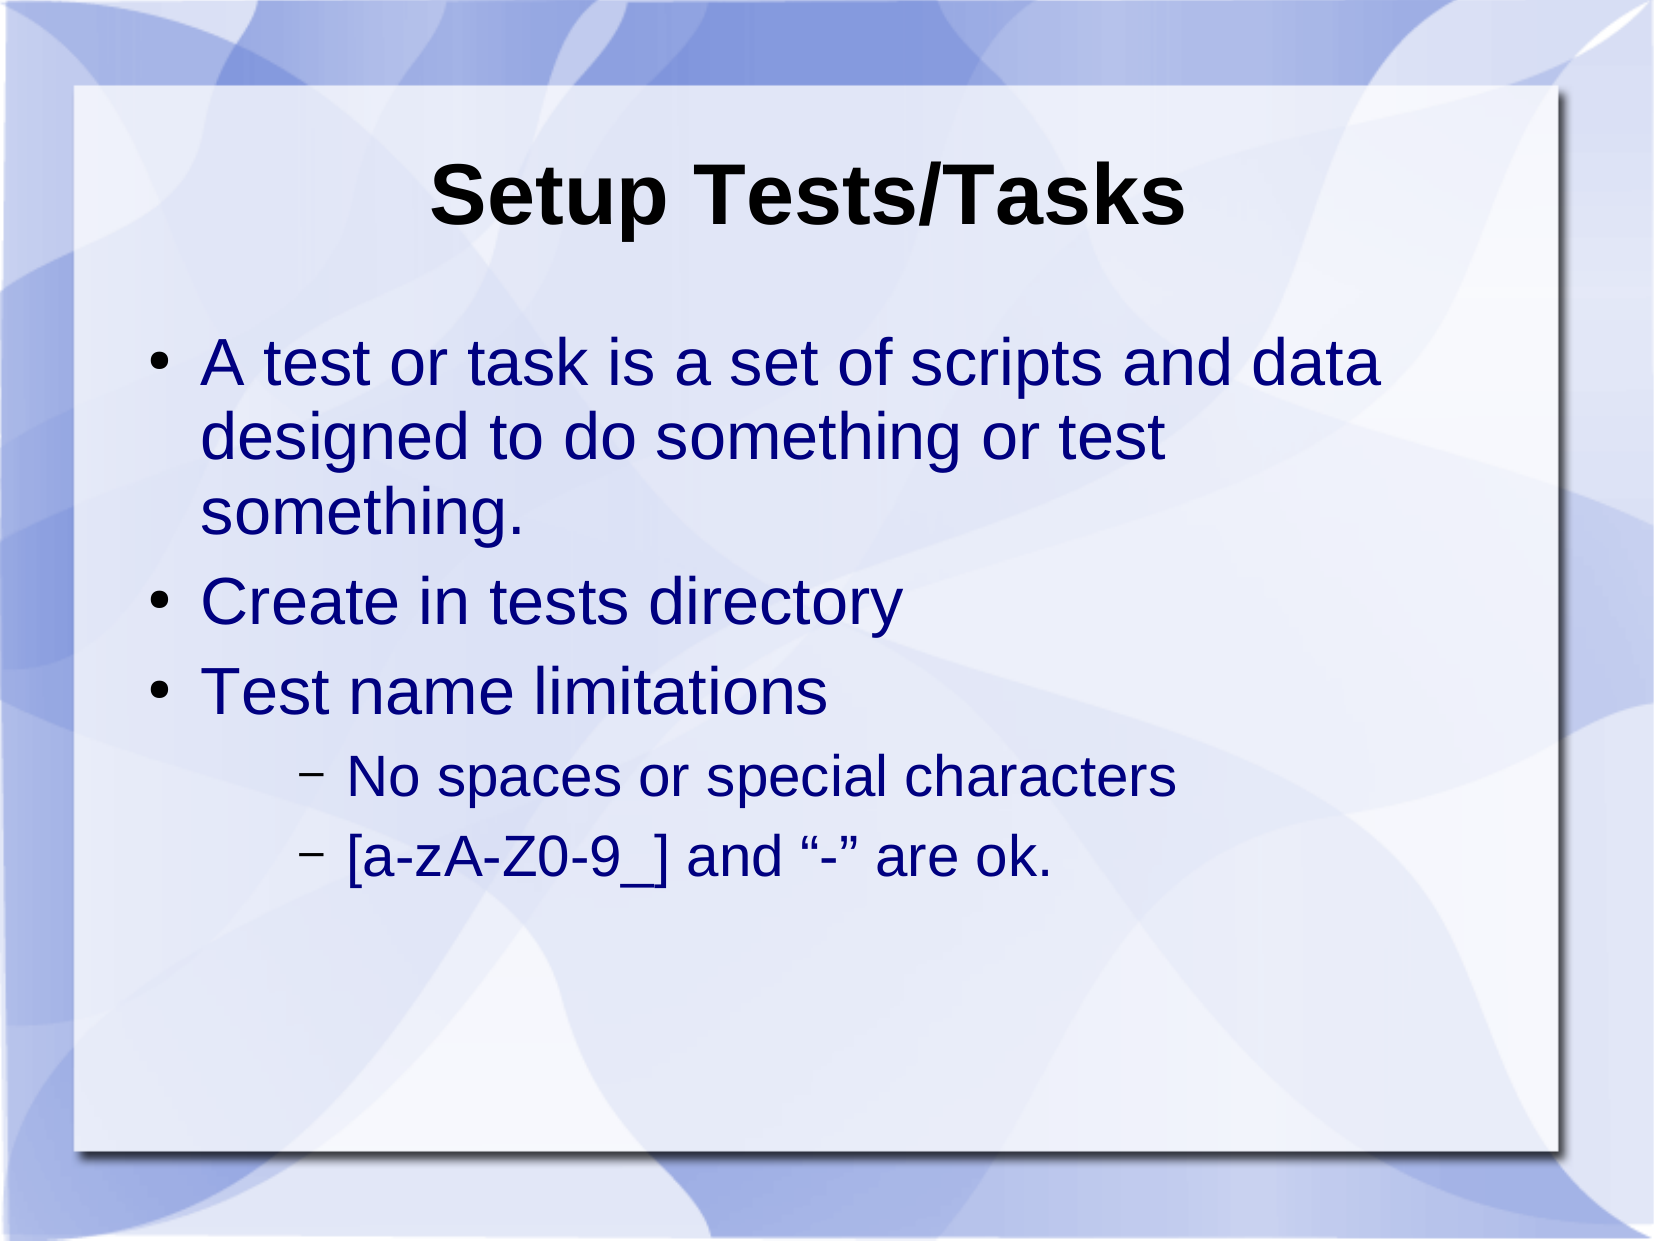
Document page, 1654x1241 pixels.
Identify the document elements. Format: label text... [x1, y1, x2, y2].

picture [0, 0, 1654, 1241]
title Setup Tests/Tasks [82, 90, 1536, 298]
list A test or task is a set of scripts and data designed to do something or test something. Create in tests directory Test name limitations No spaces or special characters [a-zA-Z0-9_] and “-” are ok. [129, 324, 1489, 1045]
